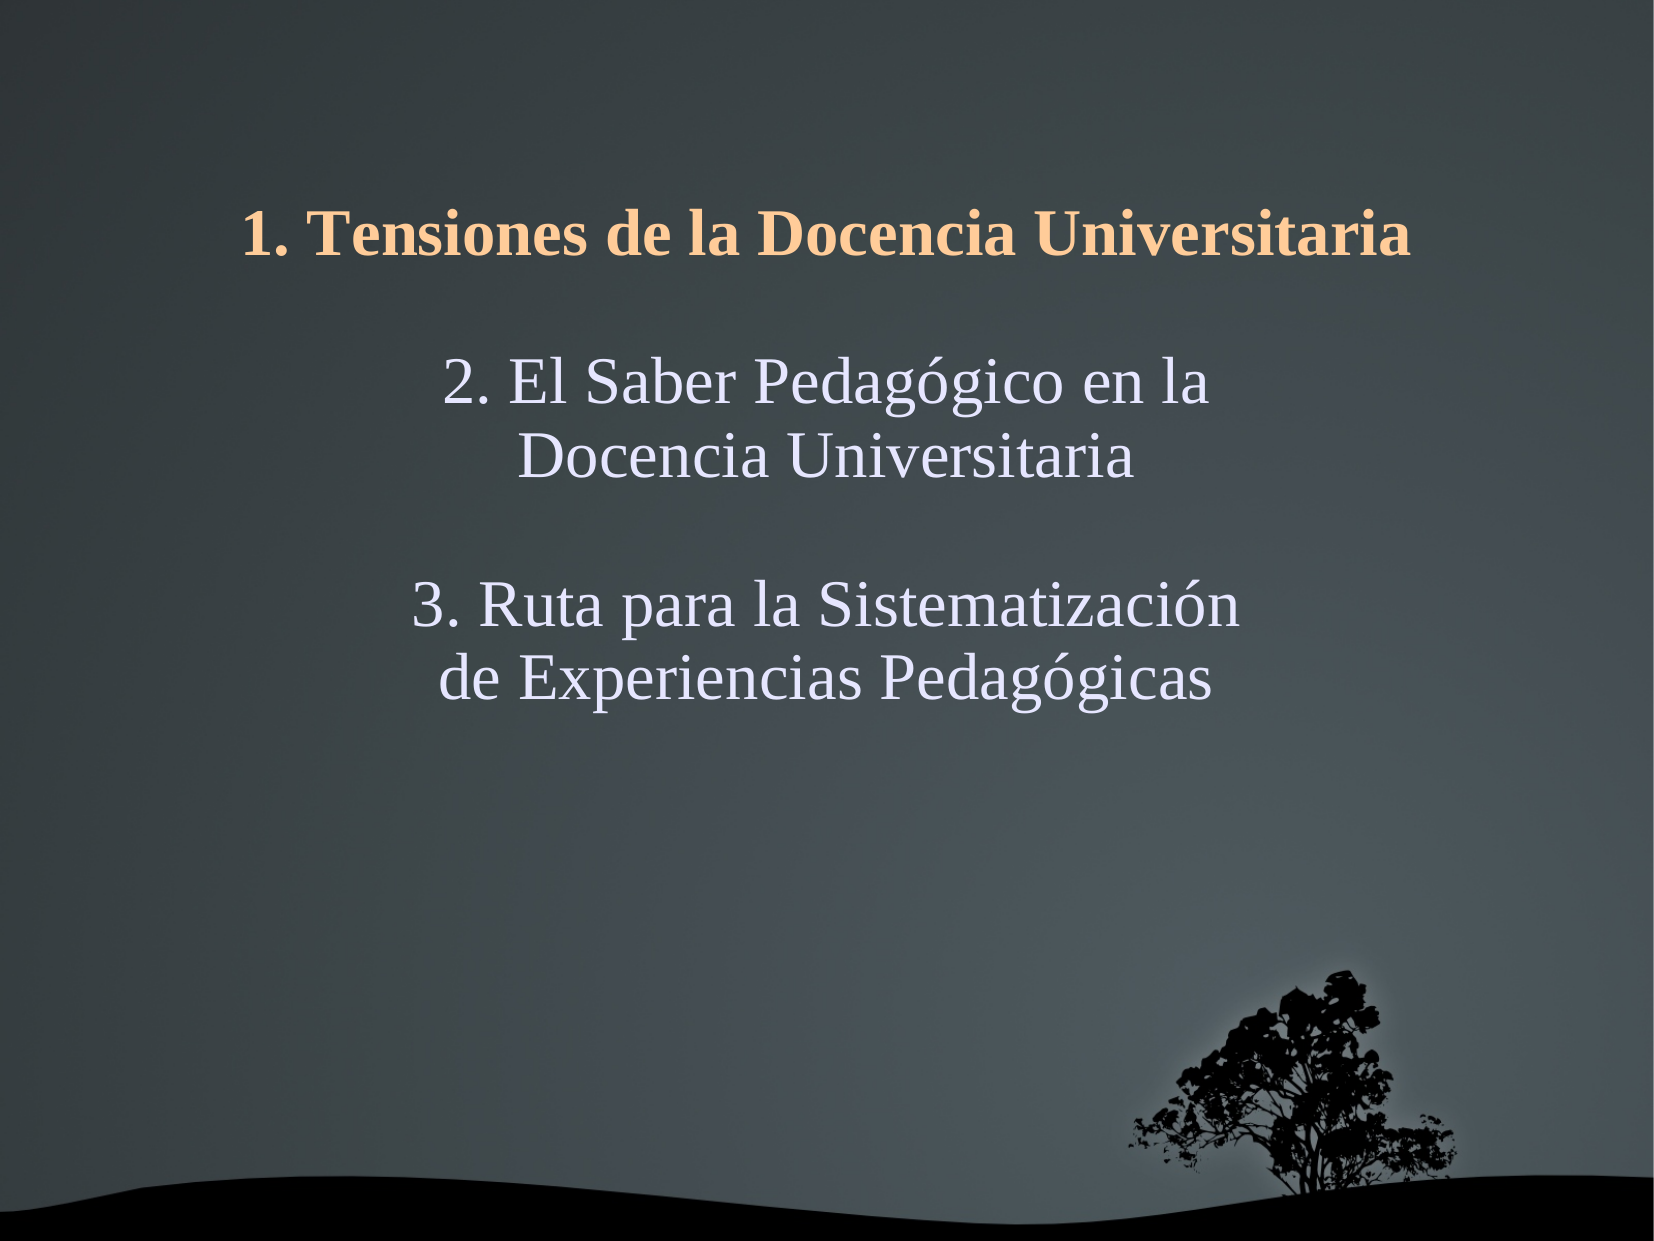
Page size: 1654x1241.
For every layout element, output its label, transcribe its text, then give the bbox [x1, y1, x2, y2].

picture [0, 0, 1654, 1241]
subtitle 1. Tensiones de la Docencia Universitaria 2. El Saber Pedagógico en la Docencia Universitaria 3. Ruta para la Sistematización de Experiencias Pedagógicas [82, 49, 1571, 1109]
